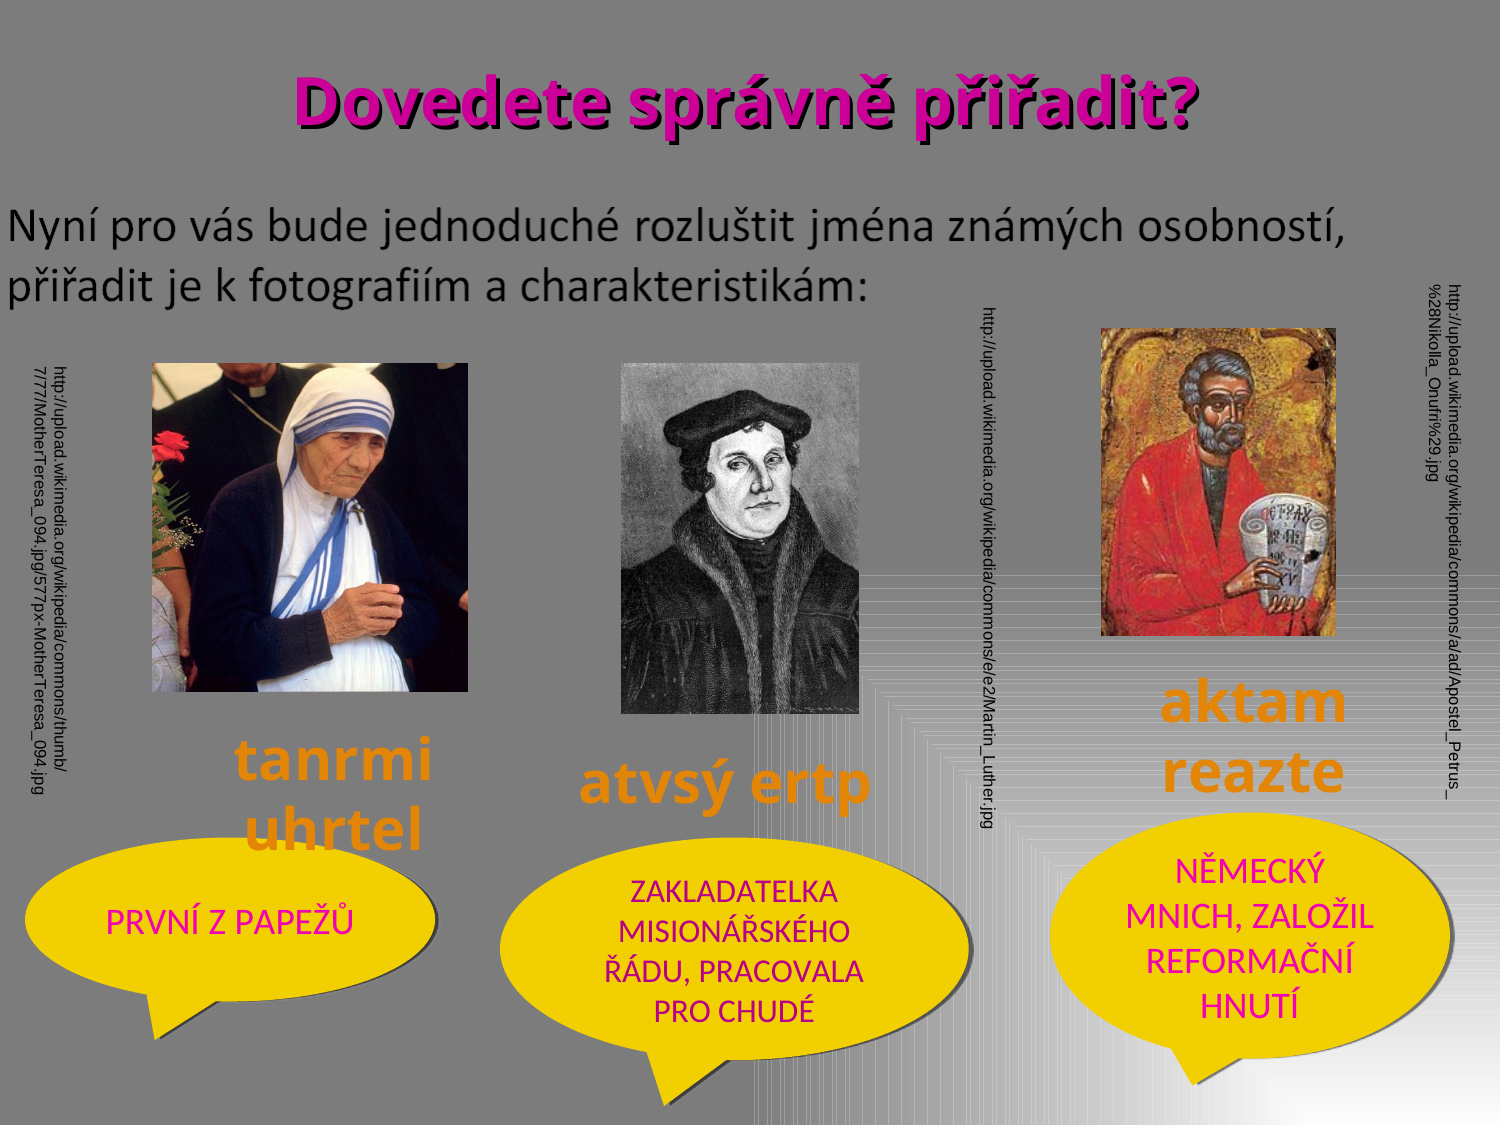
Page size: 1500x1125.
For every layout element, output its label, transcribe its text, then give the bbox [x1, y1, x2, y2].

text_box [1268, 812, 1435, 887]
text_box ZAKLADATELKA MISIONÁŘSKÉHO ŘÁDU, PRACOVALA PRO CHUDÉ [499, 837, 969, 1107]
text_box http://upload.wikimedia.org/wikipedia/commons/e/e2/Martin_Luther.jpg [972, 292, 1009, 879]
picture [152, 363, 468, 692]
text_box tanrmi uhrtel [128, 714, 540, 871]
text_box PRVNÍ Z PAPEŽŮ [24, 848, 436, 1041]
picture [621, 363, 859, 715]
text_box NĚMECKÝ MNICH, ZALOŽIL REFORMAČNÍ HNUTÍ [1050, 812, 1450, 1086]
title Dovedete správně přiřadit? [70, 23, 1421, 176]
text_box aktam reazte [1078, 656, 1417, 812]
text_box http://upload.wikimedia.org/wikipedia/commons/thumb/7/77/MotherTeresa_094.jpg/577px-MotherTeresa_094.jpg [23, 351, 79, 821]
picture [1101, 328, 1336, 636]
text_box atvsý ertp [549, 737, 902, 823]
text_box http://upload.wikimedia.org/wikipedia/commons/a/ad/Apostel_Petrus_%28Nikolla_Onufri%29.jpg [1417, 269, 1474, 821]
text_box [0, 178, 1435, 1125]
